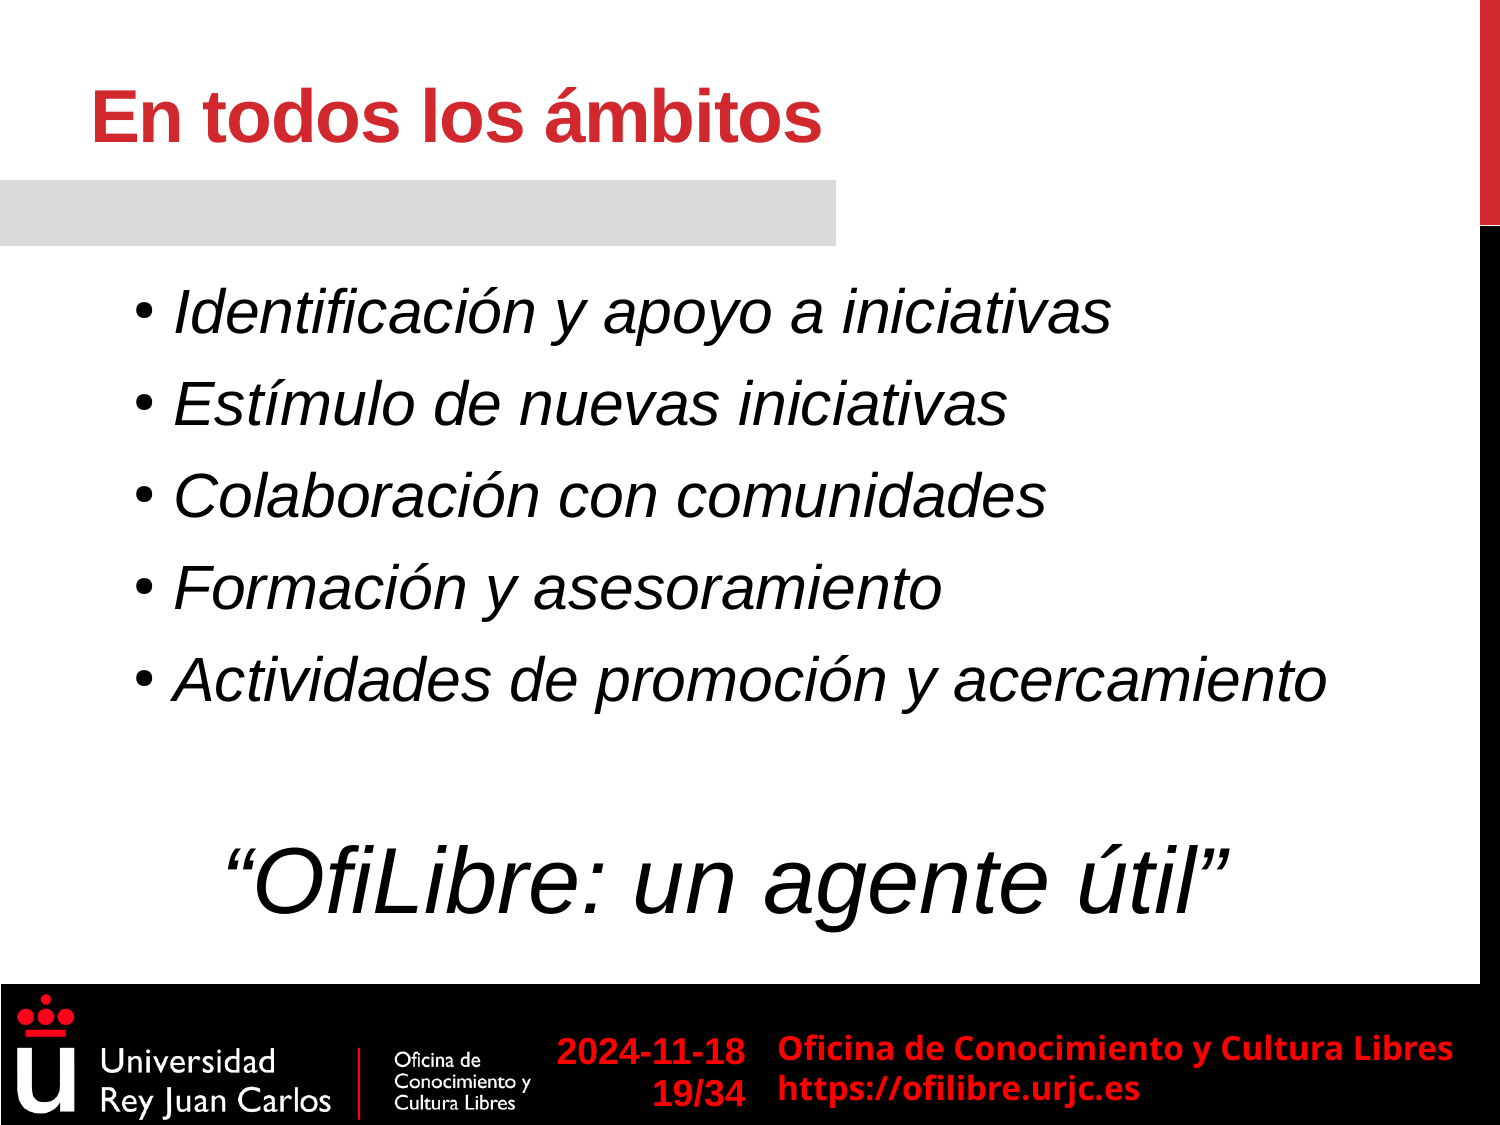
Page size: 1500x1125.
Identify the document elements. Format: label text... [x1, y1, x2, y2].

picture [17, 994, 531, 1120]
title [75, 15, 1425, 172]
text_box En todos los ámbitos [0, 24, 1326, 172]
list Identificación y apoyo a iniciativas Estímulo de nuevas iniciativas Colaboración con comunidades Formación y asesoramiento Actividades de promoción y acercamiento “OfiLibre: un agente útil” [105, 270, 1351, 961]
